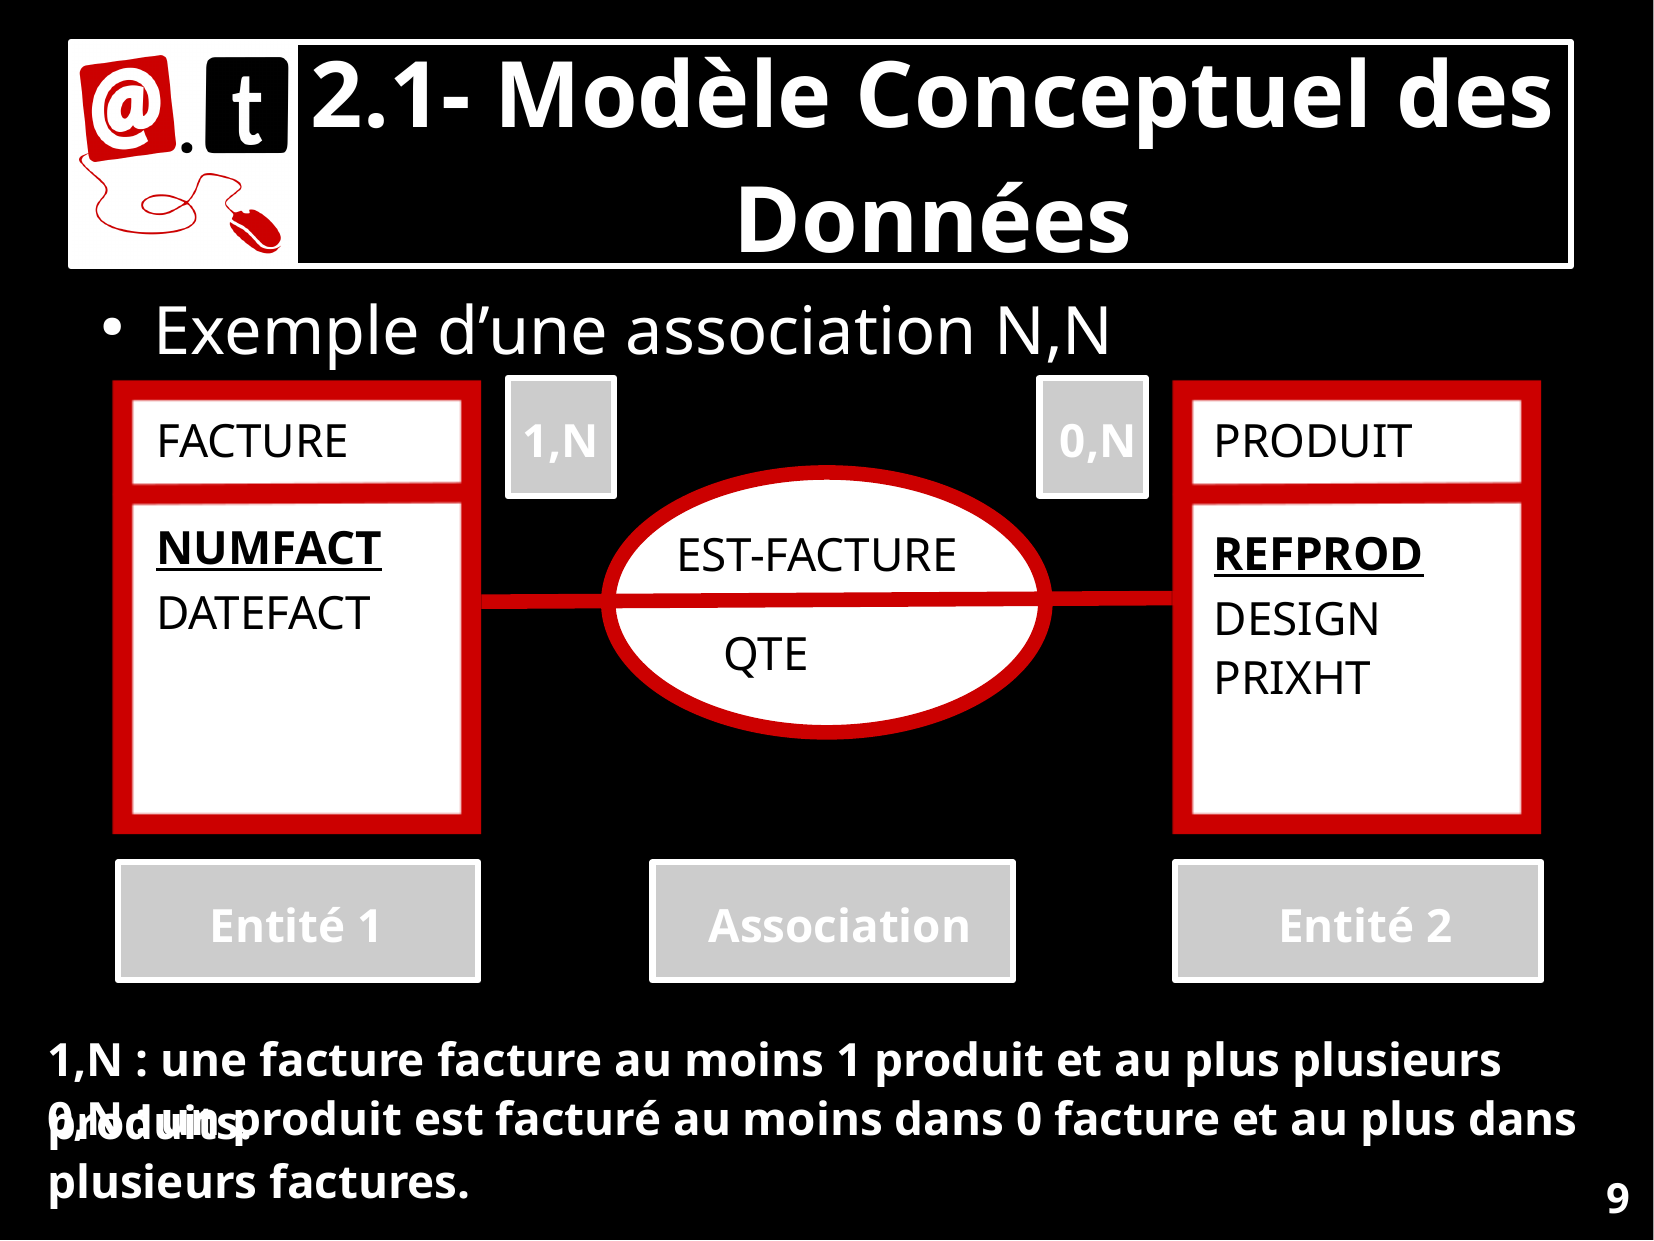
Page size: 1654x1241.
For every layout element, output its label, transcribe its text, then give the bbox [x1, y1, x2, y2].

text_box Entité 2 [1263, 885, 1489, 969]
text_box PRIXHT [1198, 637, 1506, 721]
text_box DESIGN [1198, 578, 1506, 637]
text_box [608, 609, 977, 733]
text_box FACTURE [141, 401, 449, 485]
list Exemple d’une association N,N [82, 283, 1571, 438]
text_box [1039, 377, 1146, 497]
text_box [507, 377, 615, 401]
text_box EST-FACTURE [661, 515, 993, 641]
text_box DATEFACT [141, 572, 449, 656]
text_box [1175, 862, 1542, 981]
text_box REFPROD [1198, 513, 1506, 578]
text_box [652, 862, 1013, 981]
text_box [993, 607, 1046, 668]
text_box 0,N [1045, 401, 1170, 527]
title 2.1- Modèle Conceptuel des Données [295, 41, 1571, 267]
list 1,N : une facture facture au moins 1 produit et au plus plusieurs produits. [47, 1027, 1654, 1134]
text_box 1,N [507, 401, 615, 527]
text_box [665, 472, 989, 515]
picture [1169, 377, 1545, 838]
text_box Association [693, 885, 1004, 1016]
picture [109, 377, 485, 838]
text_box Entité 1 [194, 885, 420, 969]
text_box NUMFACT [141, 507, 449, 572]
list 0,N : un produit est facturé au moins dans 0 facture et au plus dans plusieurs factures. [47, 1086, 1607, 1205]
text_box [608, 517, 661, 593]
text_box QTE [708, 614, 1016, 697]
picture [72, 43, 292, 266]
text_box [118, 862, 479, 981]
text_box [993, 518, 1045, 591]
text_box PRODUIT [1198, 401, 1506, 485]
